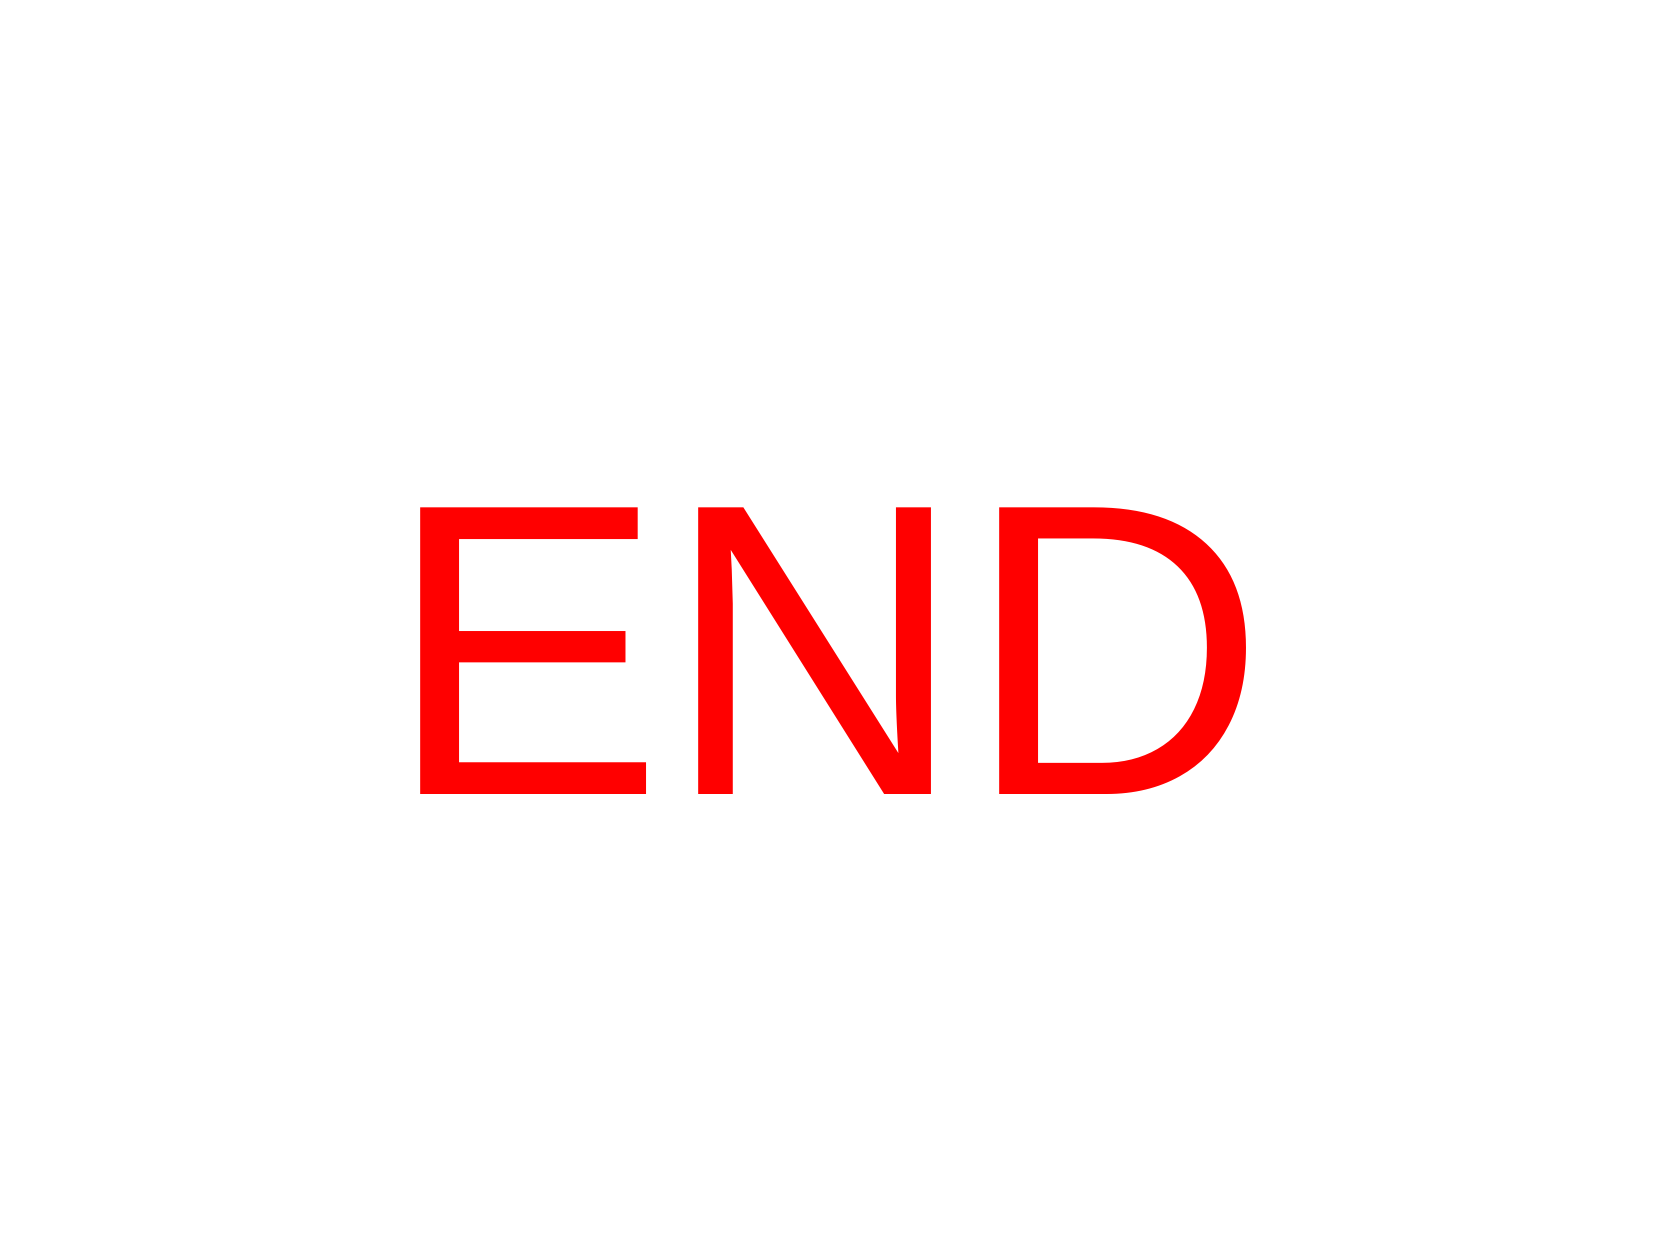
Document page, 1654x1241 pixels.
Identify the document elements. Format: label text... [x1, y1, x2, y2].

subtitle END [82, 290, 1571, 1010]
